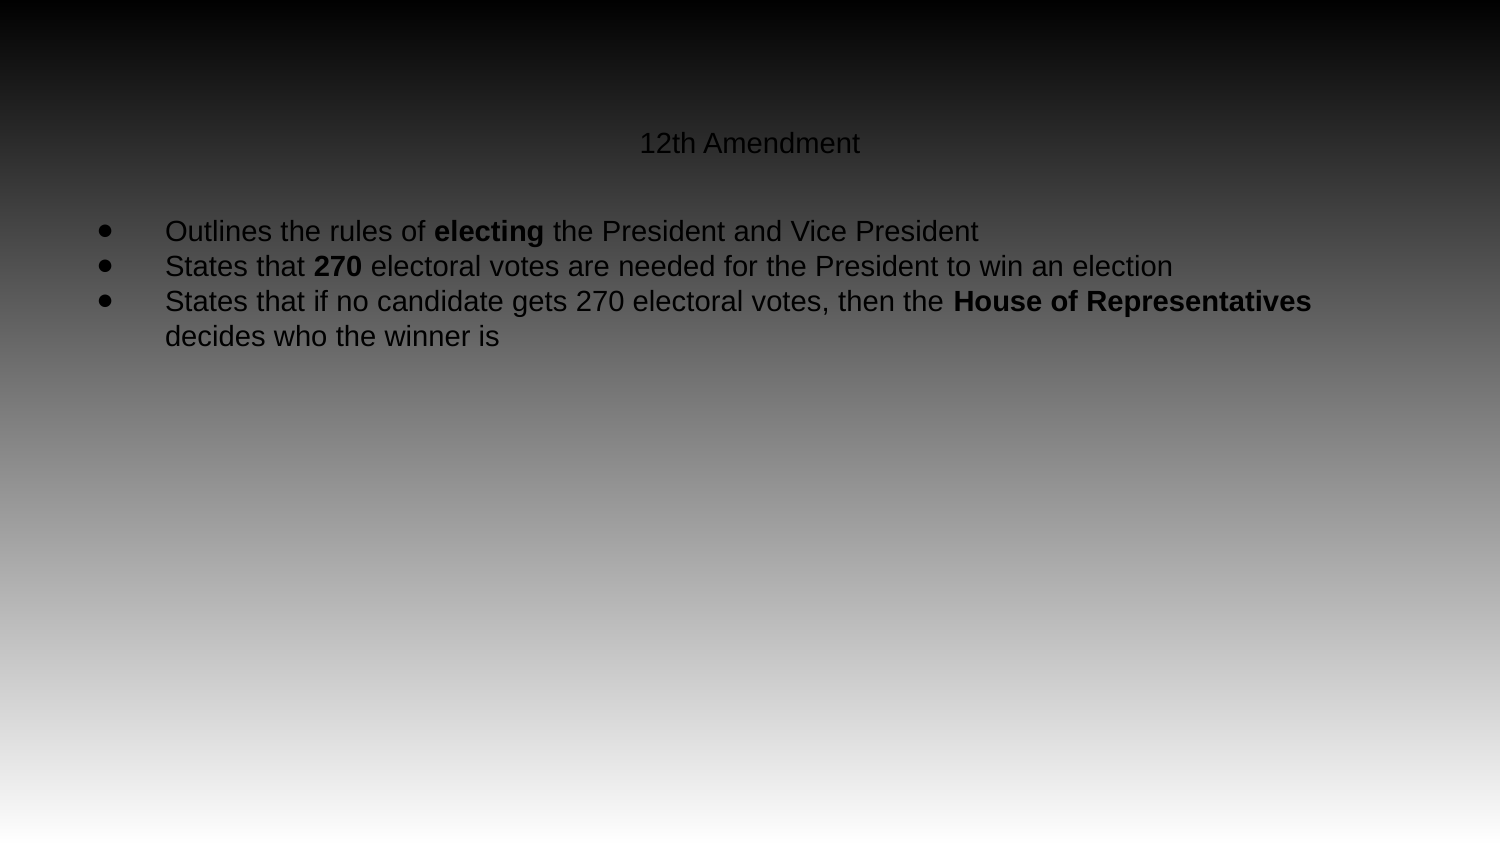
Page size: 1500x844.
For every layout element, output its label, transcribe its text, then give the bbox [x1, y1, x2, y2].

title 12th Amendment [75, 33, 1425, 175]
list Outlines the rules of electing the President and Vice President States that 270 electoral votes are needed for the President to win an election States that if no candidate gets 270 electoral votes, then the House of Representatives decides who the winner is [75, 196, 1425, 808]
